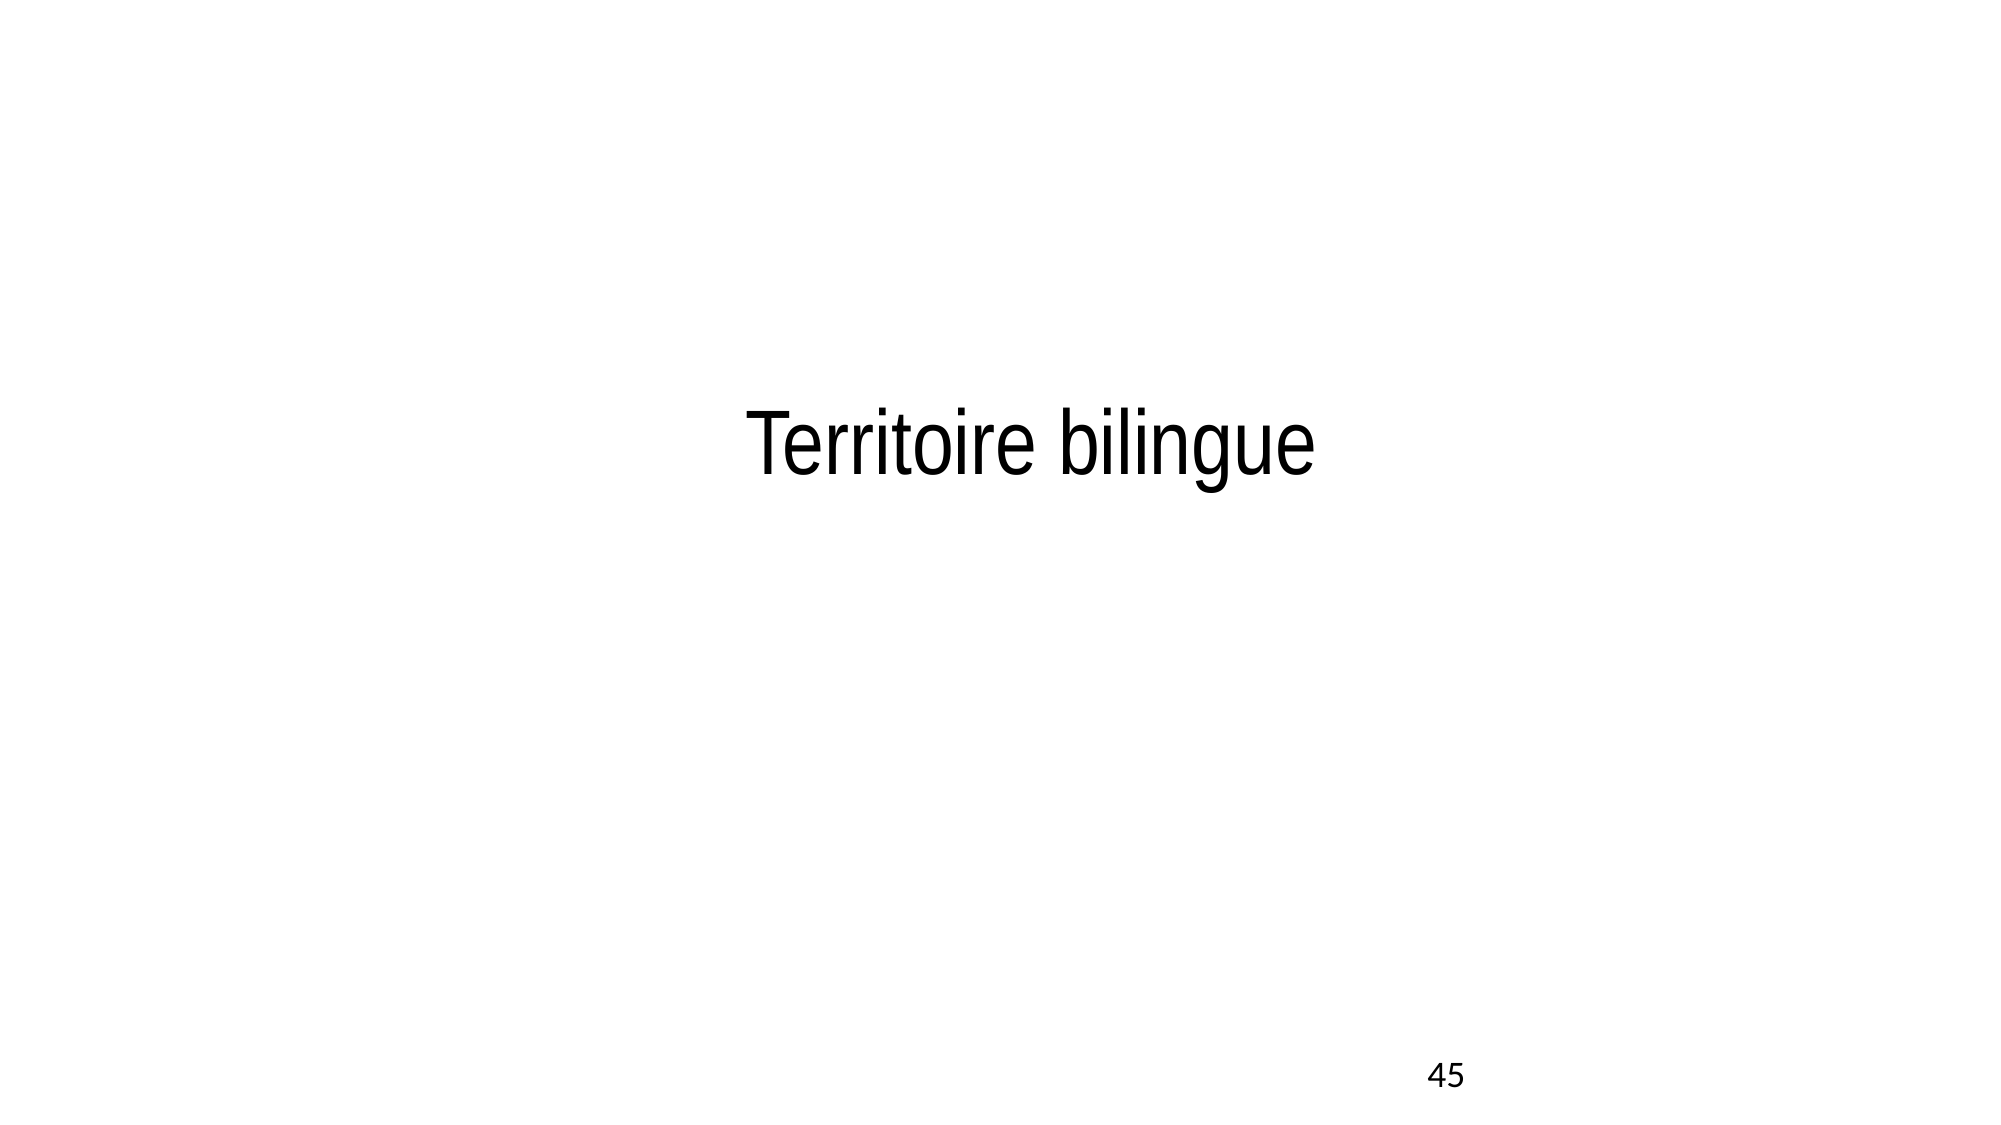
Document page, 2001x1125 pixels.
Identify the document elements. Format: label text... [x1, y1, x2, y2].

title Territoire bilingue [169, 388, 1894, 606]
slide_number <numéro> [1412, 1042, 1863, 1103]
